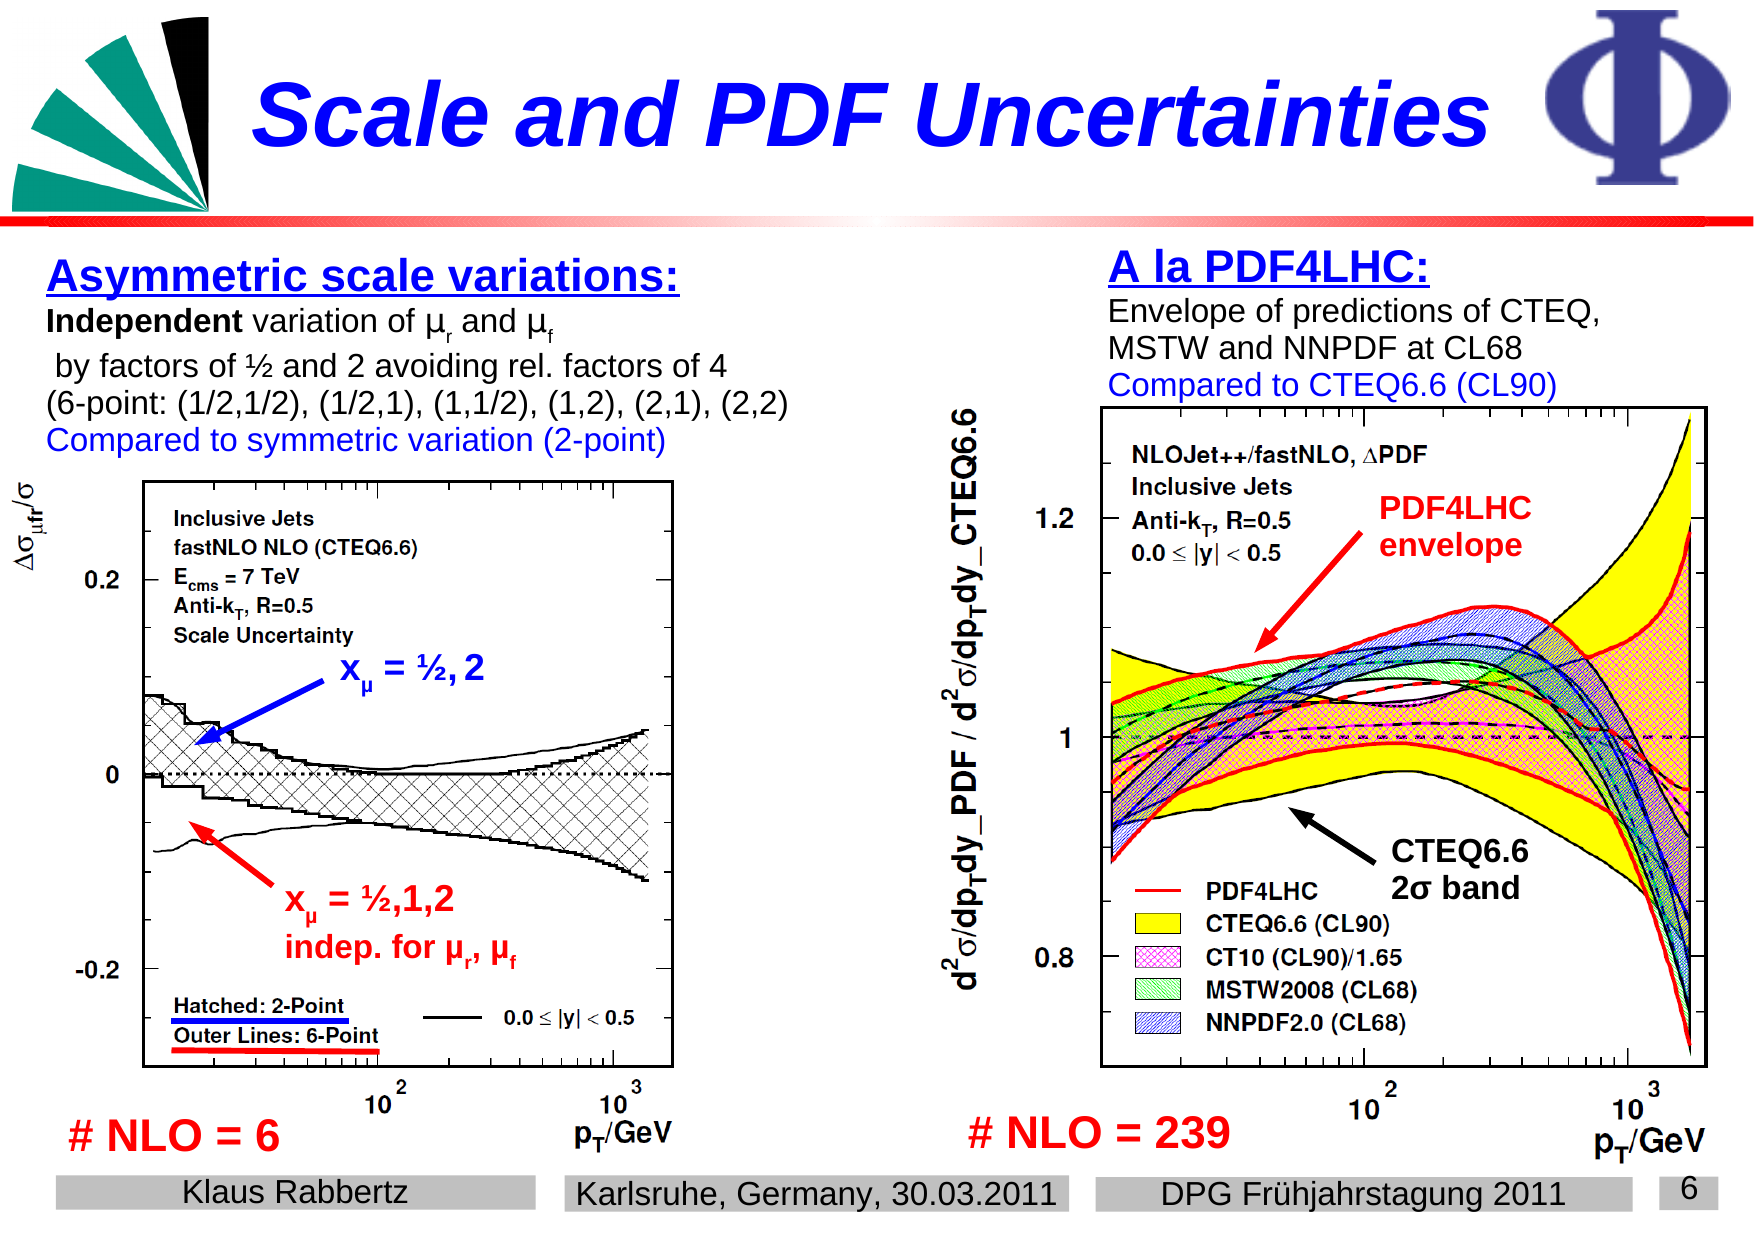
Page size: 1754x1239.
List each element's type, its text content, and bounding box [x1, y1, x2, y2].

text_box PDF4LHC envelope [1367, 484, 1545, 570]
picture [2, 472, 683, 1158]
picture [936, 400, 1714, 1164]
text_box # NLO = 239 [956, 1101, 1244, 1165]
text_box CTEQ6.6 2σ band [1379, 826, 1542, 913]
text_box # NLO = 6 [56, 1103, 293, 1167]
title Scale and PDF Uncertainties [220, 22, 1525, 207]
text_box A la PDF4LHC: Envelope of predictions of CTEQ, MSTW and NNPDF at CL68 Compared to CTEQ6.6 (CL90) [1095, 235, 1614, 410]
picture [1545, 10, 1731, 185]
picture [12, 17, 209, 214]
text_box xµ = ½,1,2 indep. for µr, µf [272, 871, 528, 980]
text_box Asymmetric scale variations: Independent variation of μr and μf by factors of ½ and 2 avoiding rel. factors of 4 (6-point: (1/2,1/2), (1/2,1), (1,1/2), (1,2), (2,1), (2,2) Compared to symmetric variation (2-point) [34, 244, 803, 465]
text_box xµ = ½, 2 [328, 640, 497, 704]
